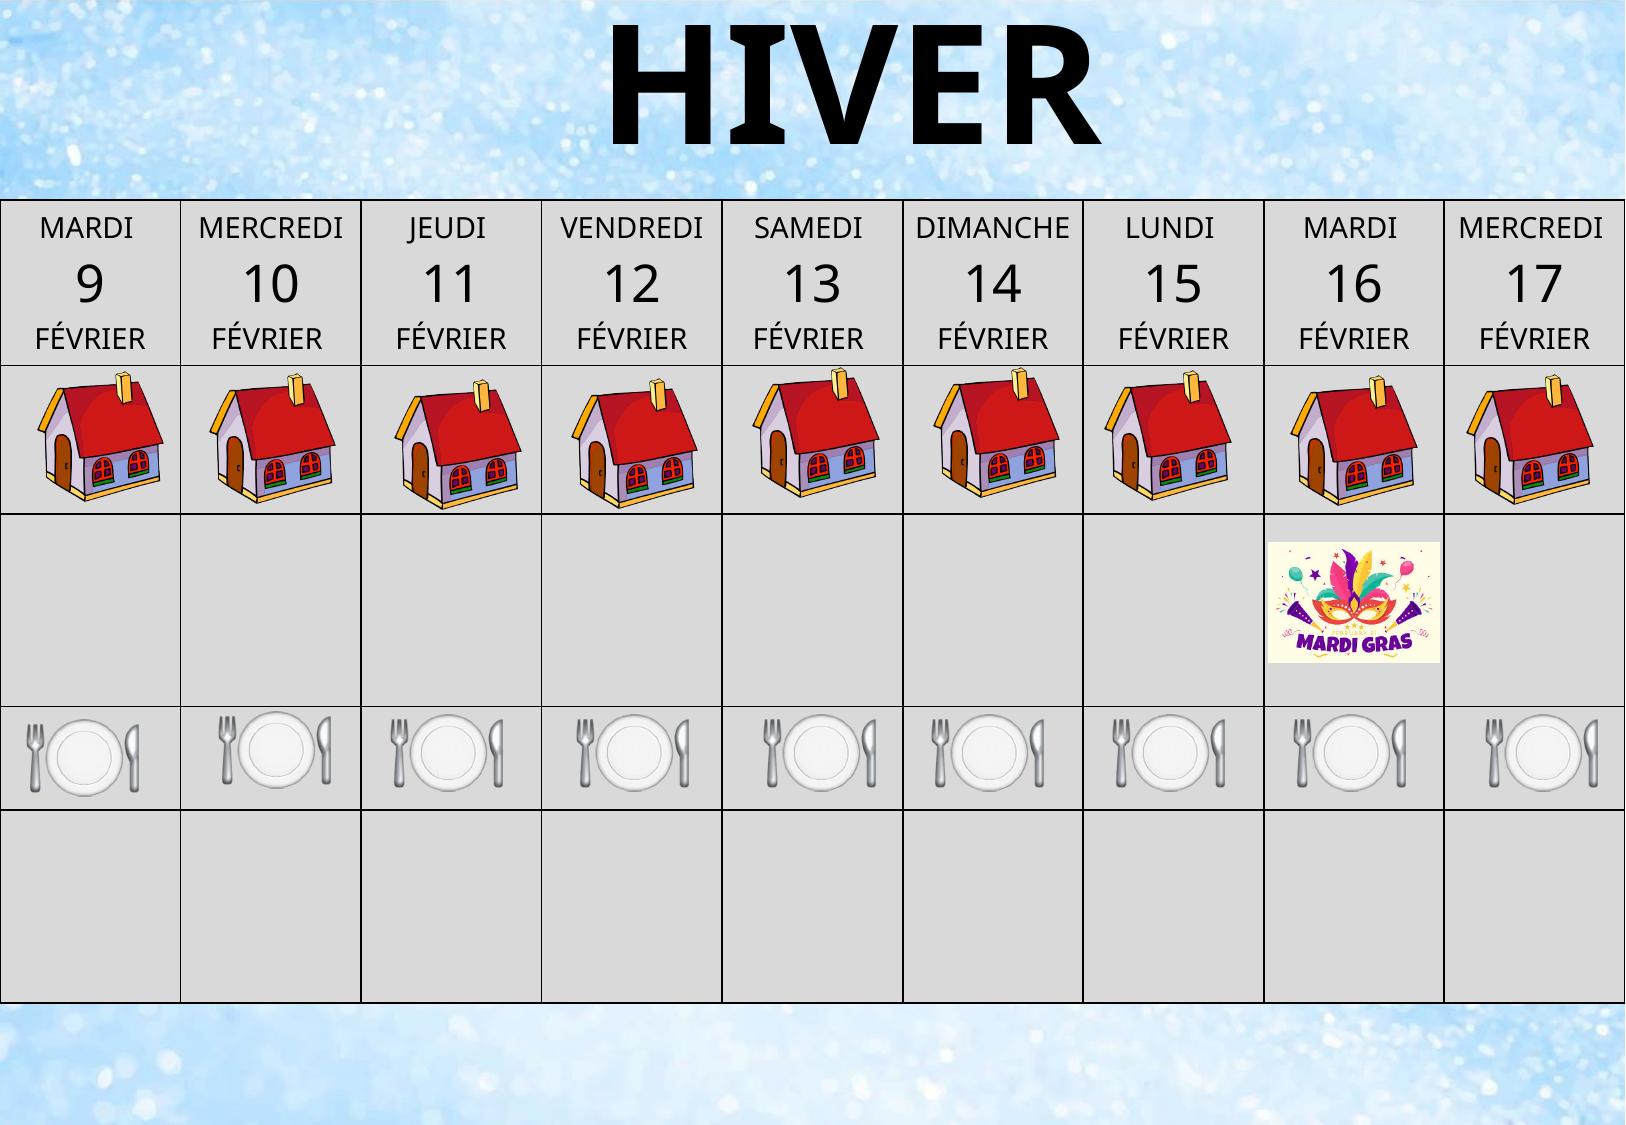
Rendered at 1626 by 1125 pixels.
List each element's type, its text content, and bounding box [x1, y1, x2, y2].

table_cell [693, 707, 721, 809]
table_cell [362, 515, 541, 706]
picture [927, 692, 1048, 813]
table_cell [723, 707, 759, 809]
picture [1108, 692, 1229, 813]
table_cell [1048, 707, 1082, 809]
table_cell [362, 707, 386, 809]
table_cell [1445, 811, 1624, 1002]
picture [1290, 375, 1418, 506]
picture [386, 692, 507, 813]
table_cell [1, 707, 22, 809]
table_cell [904, 811, 1082, 1002]
table_cell [181, 515, 360, 706]
picture [209, 373, 336, 504]
table_header MARDI 9 FÉVRIER [1, 201, 180, 365]
table_cell [542, 811, 721, 1002]
table_cell [1265, 707, 1289, 809]
picture [752, 367, 880, 498]
picture [933, 367, 1060, 498]
table_cell [181, 366, 360, 513]
table_cell [1410, 707, 1443, 809]
table_cell [1084, 811, 1263, 1002]
table_cell [1, 515, 180, 706]
table_cell [880, 707, 902, 809]
table_cell [507, 707, 541, 809]
table_cell [1084, 707, 1108, 809]
table_header LUNDI 15 FÉVRIER [1084, 201, 1263, 365]
picture [0, 0, 1625, 199]
picture [37, 371, 164, 502]
table_cell [542, 707, 572, 809]
table_header SAMEDI 13 FÉVRIER [723, 201, 902, 365]
table_header MERCREDI 17 FÉVRIER [1445, 201, 1624, 365]
table_cell [1445, 515, 1624, 706]
table_cell [1084, 515, 1263, 706]
picture [572, 692, 693, 813]
table_cell [143, 707, 180, 809]
picture [1289, 692, 1410, 813]
picture [759, 692, 880, 813]
table_cell [1084, 366, 1263, 513]
table_header DIMANCHE 14 FÉVRIER [904, 201, 1082, 365]
table_cell [1265, 811, 1443, 1002]
table_header MARDI 16 FÉVRIER [1265, 201, 1443, 365]
table_header VENDREDI 12 FÉVRIER [542, 201, 721, 365]
table_cell [723, 366, 902, 513]
table_cell [904, 366, 1082, 513]
picture [22, 697, 143, 818]
table_cell [904, 515, 1082, 706]
picture [1481, 692, 1602, 813]
table_header MERCREDI 10 FÉVRIER [181, 201, 360, 365]
picture [214, 689, 335, 811]
picture [571, 378, 698, 509]
text_box HIVER [590, 0, 1197, 186]
table_cell [723, 515, 902, 706]
picture [1466, 374, 1594, 505]
table_cell [1229, 707, 1263, 809]
table_cell [723, 811, 902, 1002]
table_cell [1, 366, 180, 513]
table_cell [181, 811, 360, 1002]
picture [1104, 370, 1232, 501]
table_cell [1265, 515, 1443, 706]
table_cell [362, 366, 541, 513]
table_cell [542, 366, 721, 513]
table_header JEUDI 11 FÉVRIER [362, 201, 541, 365]
table_cell [335, 707, 360, 809]
table_cell [181, 707, 214, 809]
table_cell [1602, 707, 1624, 809]
table_cell [1445, 707, 1481, 809]
table_cell [542, 515, 721, 706]
picture [0, 1004, 1625, 1125]
picture [394, 379, 522, 510]
table_cell [1, 811, 180, 1002]
picture [1268, 542, 1440, 663]
table_cell [904, 707, 927, 809]
table_cell [1265, 366, 1443, 513]
table_cell [1445, 366, 1624, 513]
table_cell [362, 811, 541, 1002]
